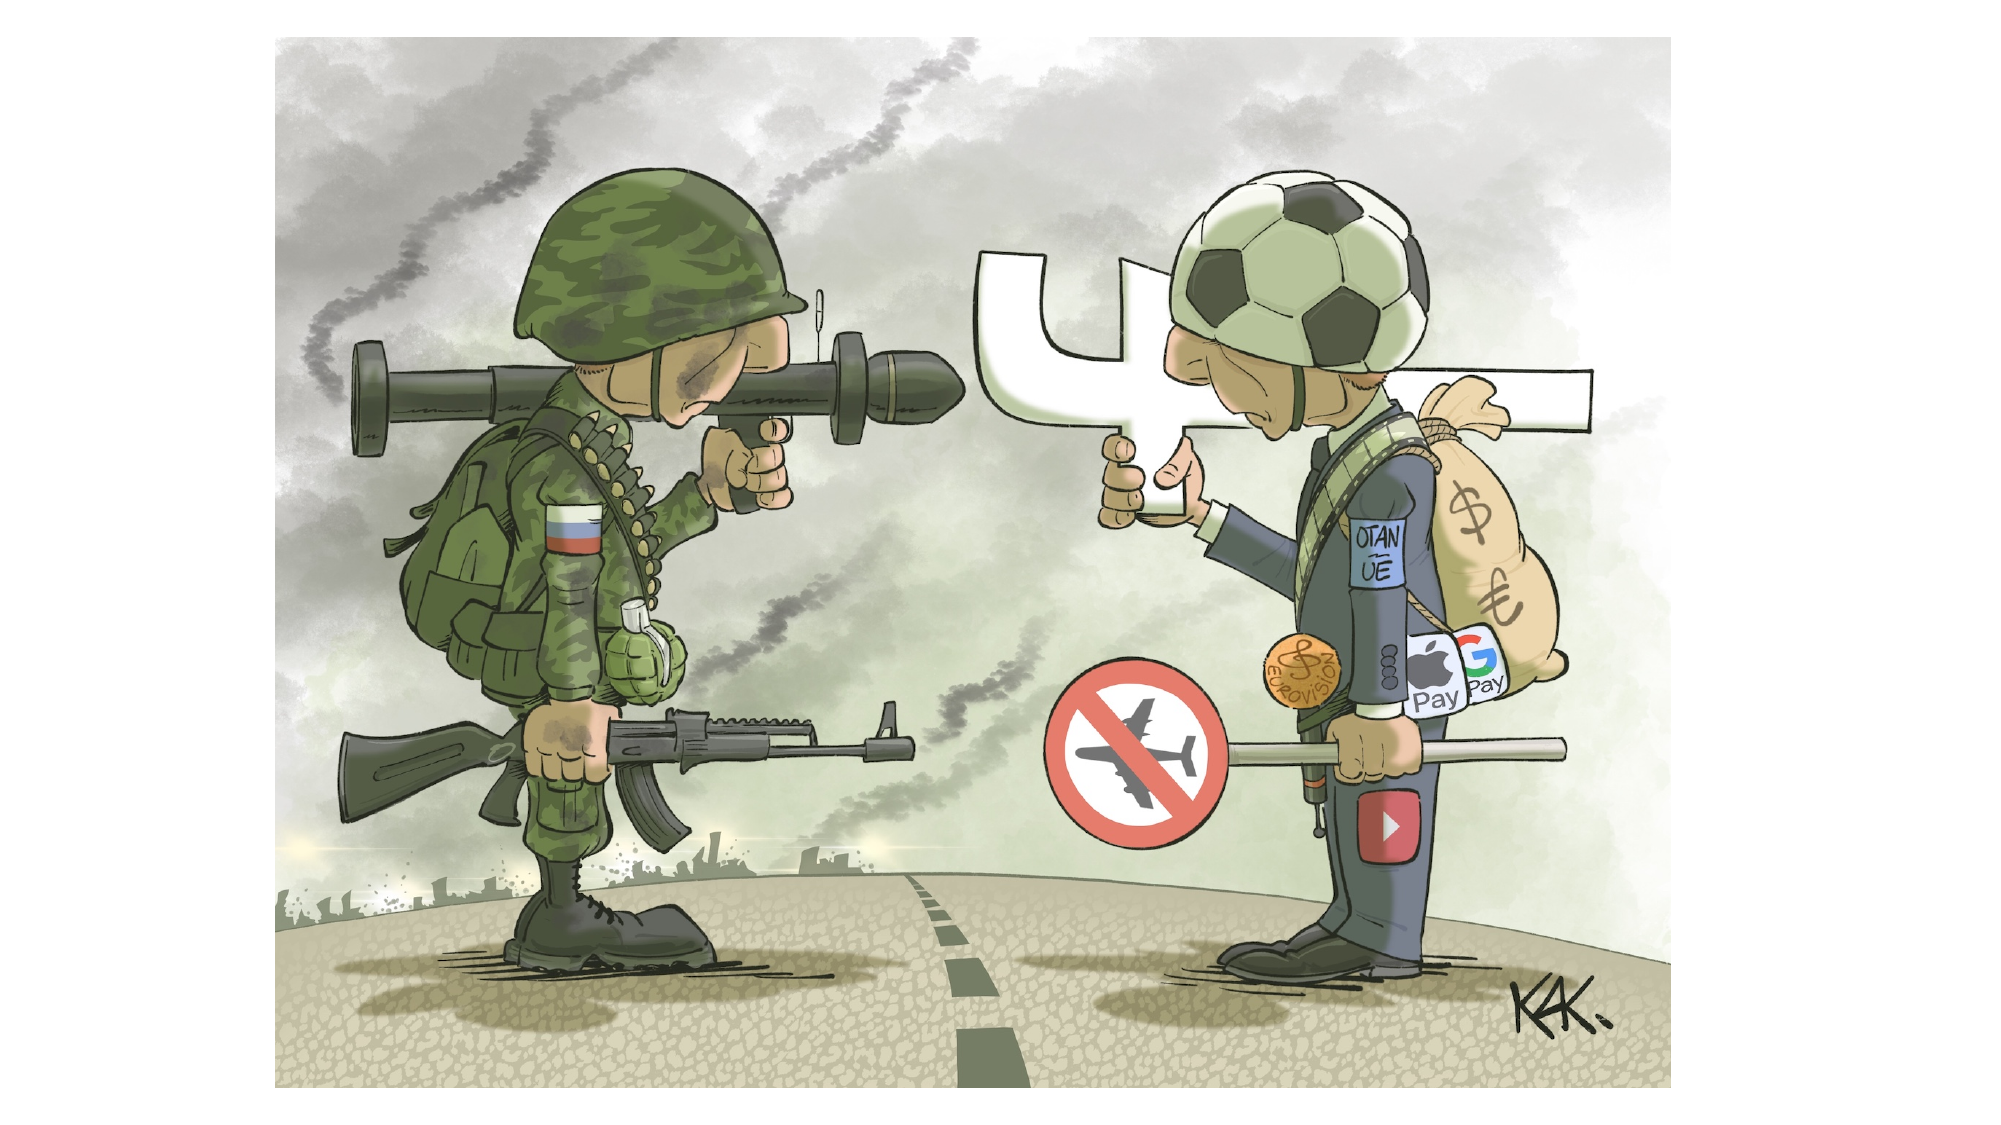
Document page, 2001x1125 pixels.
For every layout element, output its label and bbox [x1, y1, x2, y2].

picture [275, 37, 1671, 1088]
